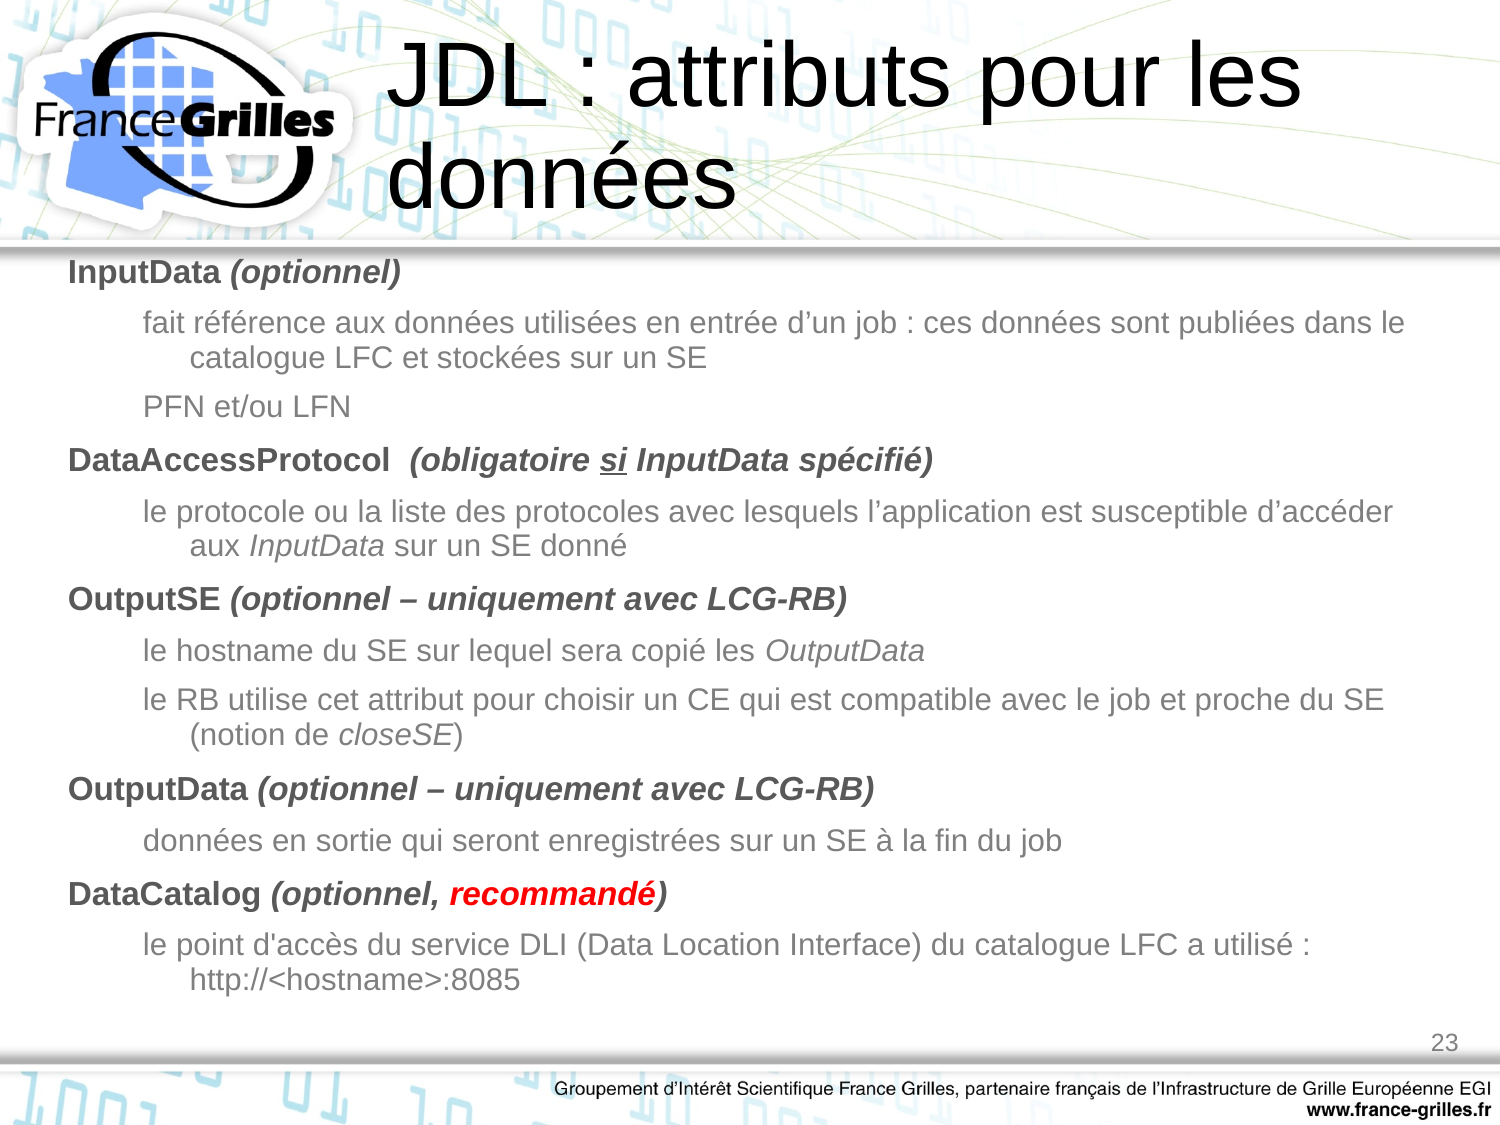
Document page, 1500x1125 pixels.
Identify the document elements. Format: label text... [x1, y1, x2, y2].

list InputData (optionnel)‏ fait référence aux données utilisées en entrée d’un job : ces données sont publiées dans le catalogue LFC et stockées sur un SE PFN et/ou LFN DataAccessProtocol (obligatoire si InputData spécifié)‏ le protocole ou la liste des protocoles avec lesquels l’application est susceptible d’accéder aux InputData sur un SE donné OutputSE (optionnel – uniquement avec LCG-RB)‏ le hostname du SE sur lequel sera copié les OutputData le RB utilise cet attribut pour choisir un CE qui est compatible avec le job et proche du SE (notion de closeSE)‏ OutputData (optionnel – uniquement avec LCG-RB)‏ données en sortie qui seront enregistrées sur un SE à la fin du job DataCatalog (optionnel, recommandé)‏ le point d'accès du service DLI (Data Location Interface) du catalogue LFC a utilisé : http://<hostname>:8085 [53, 244, 1459, 1076]
title JDL : attributs pour les données [372, 4, 1459, 244]
picture [0, 0, 1500, 1125]
